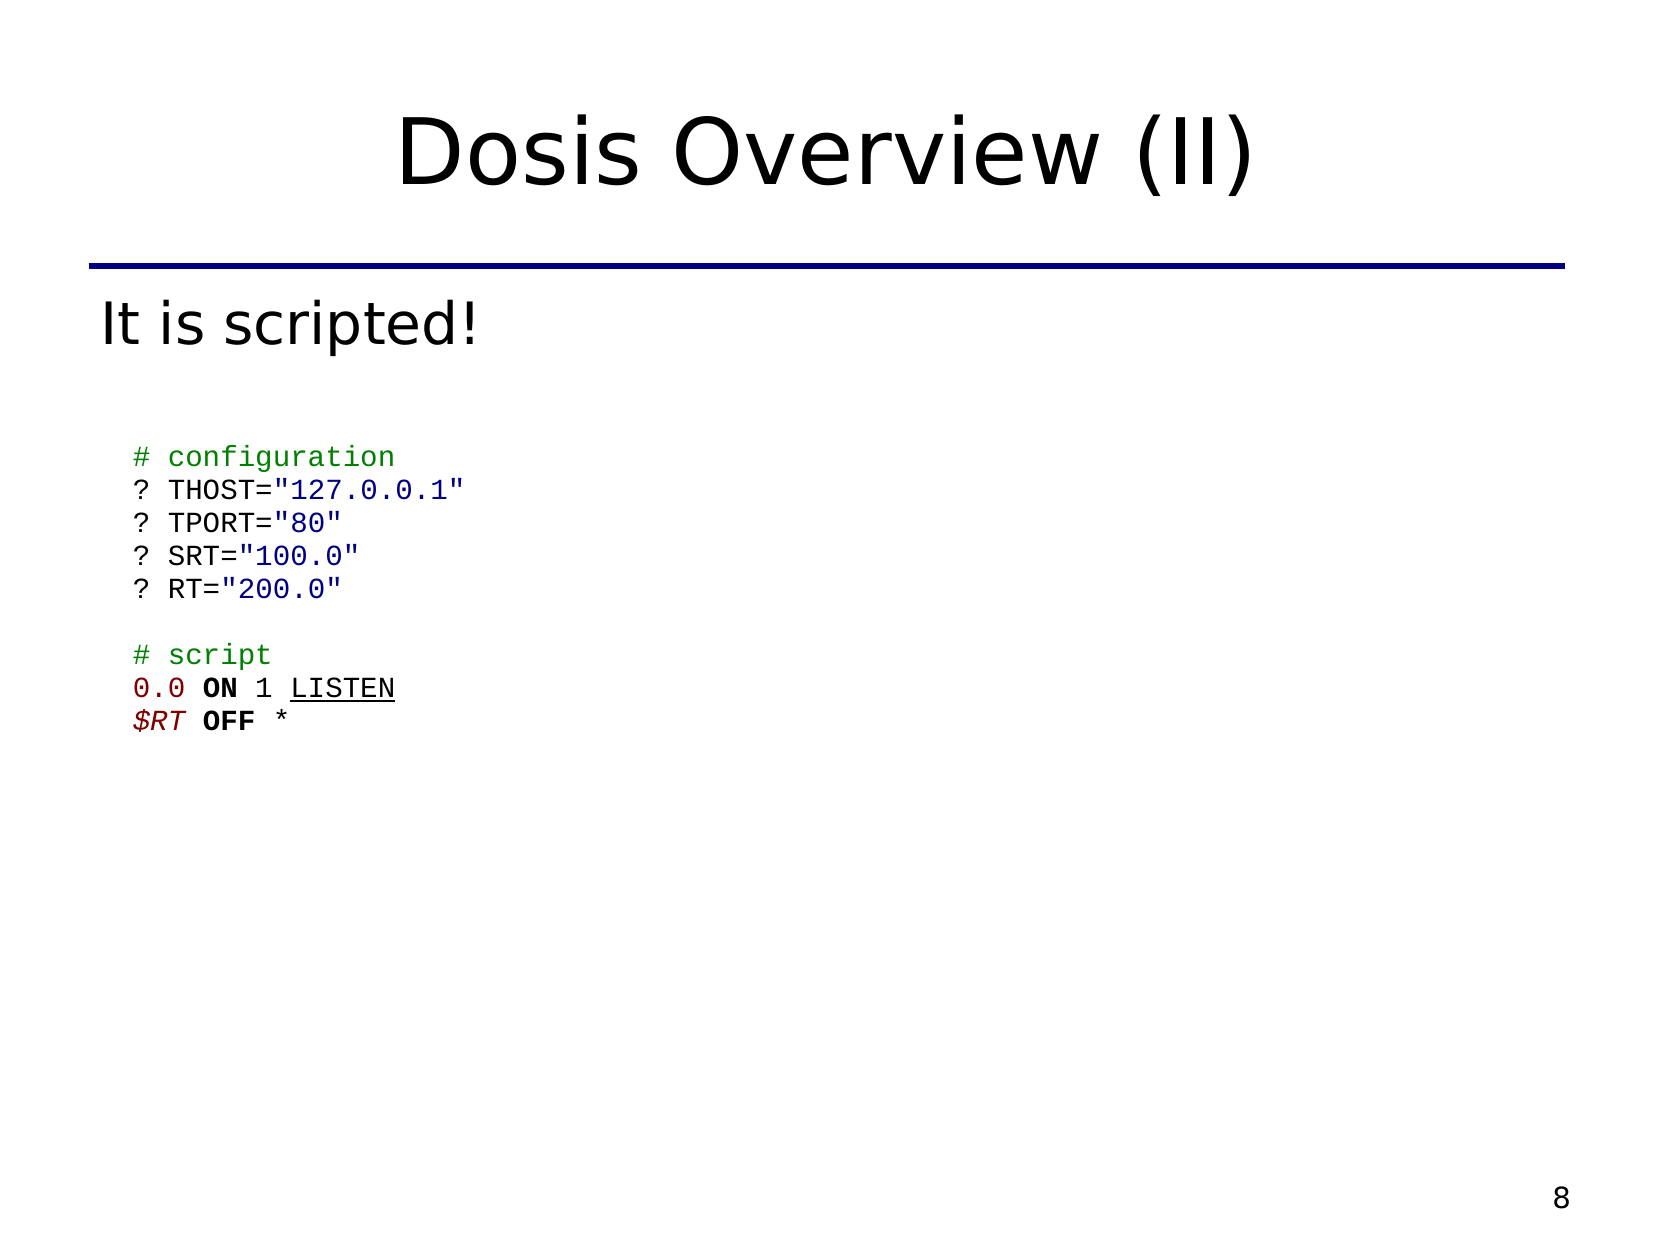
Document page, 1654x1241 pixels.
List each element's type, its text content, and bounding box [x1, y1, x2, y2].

text_box # configuration ? THOST="127.0.0.1" ? TPORT="80" ? SRT="100.0" ? RT="200.0" # script 0.0 ON 1 LISTEN $RT OFF * [118, 401, 1595, 780]
title Dosis Overview (II) [82, 56, 1571, 250]
list It is scripted! [82, 290, 1571, 1094]
